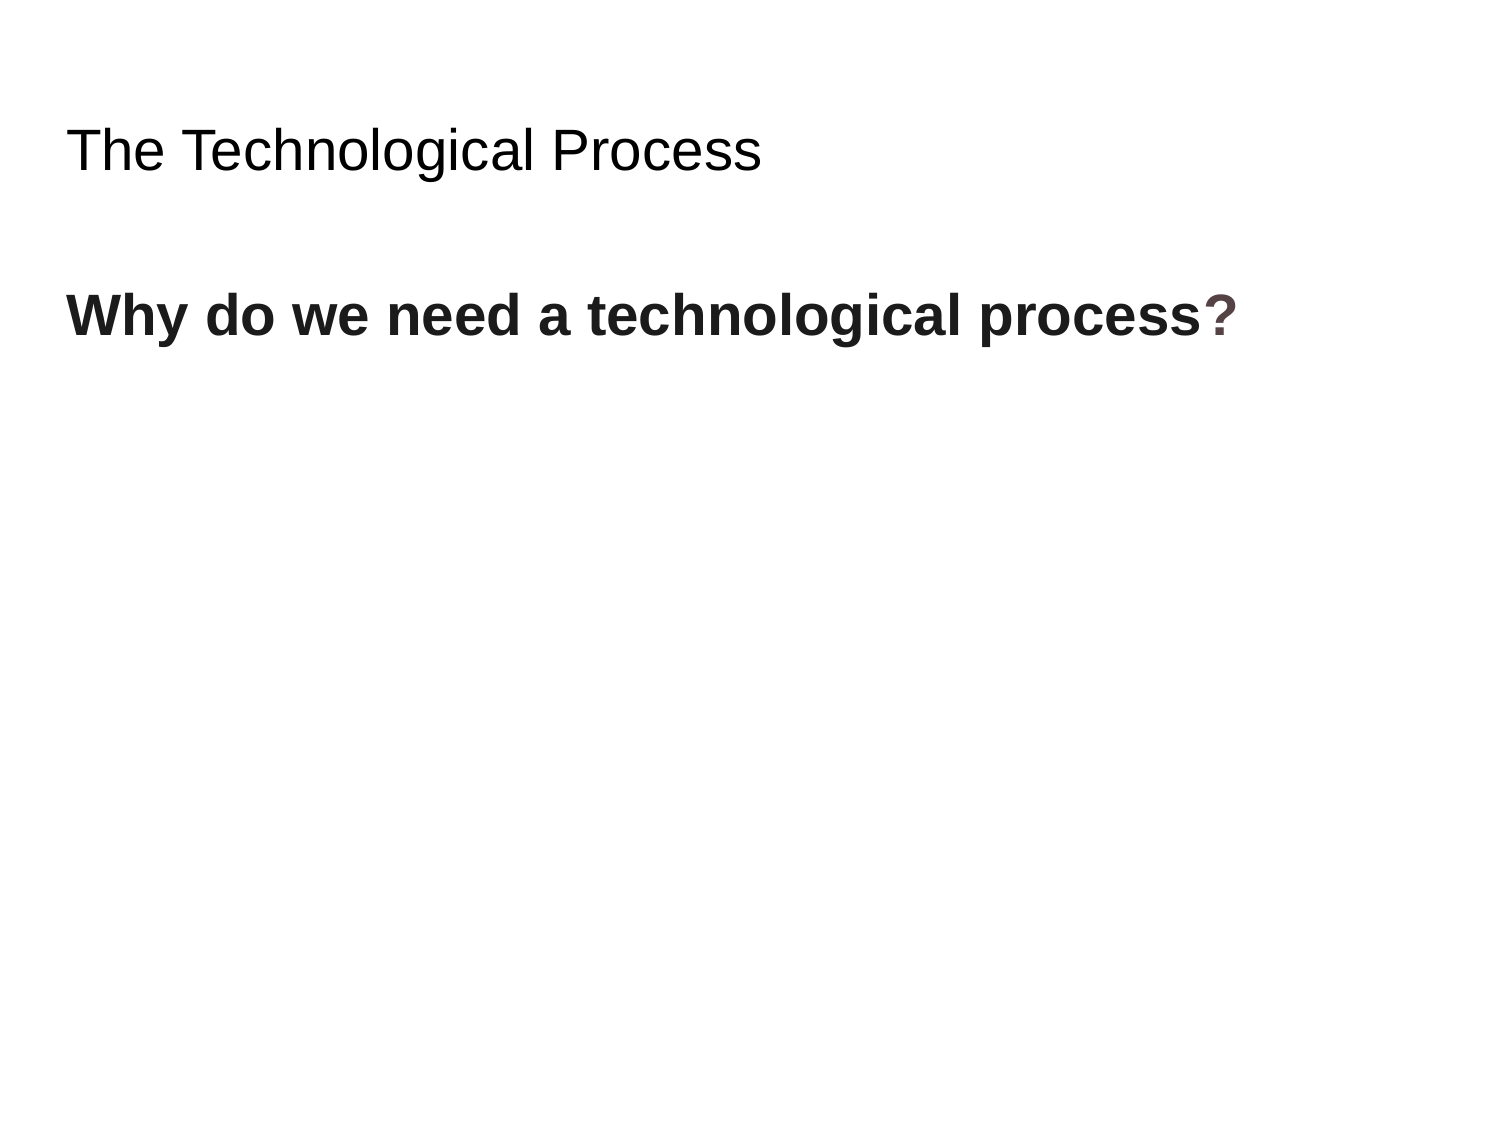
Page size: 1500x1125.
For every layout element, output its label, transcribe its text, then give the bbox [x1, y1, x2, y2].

list Why do we need a technological process? [51, 251, 1449, 1000]
title The Technological Process [51, 97, 1449, 223]
